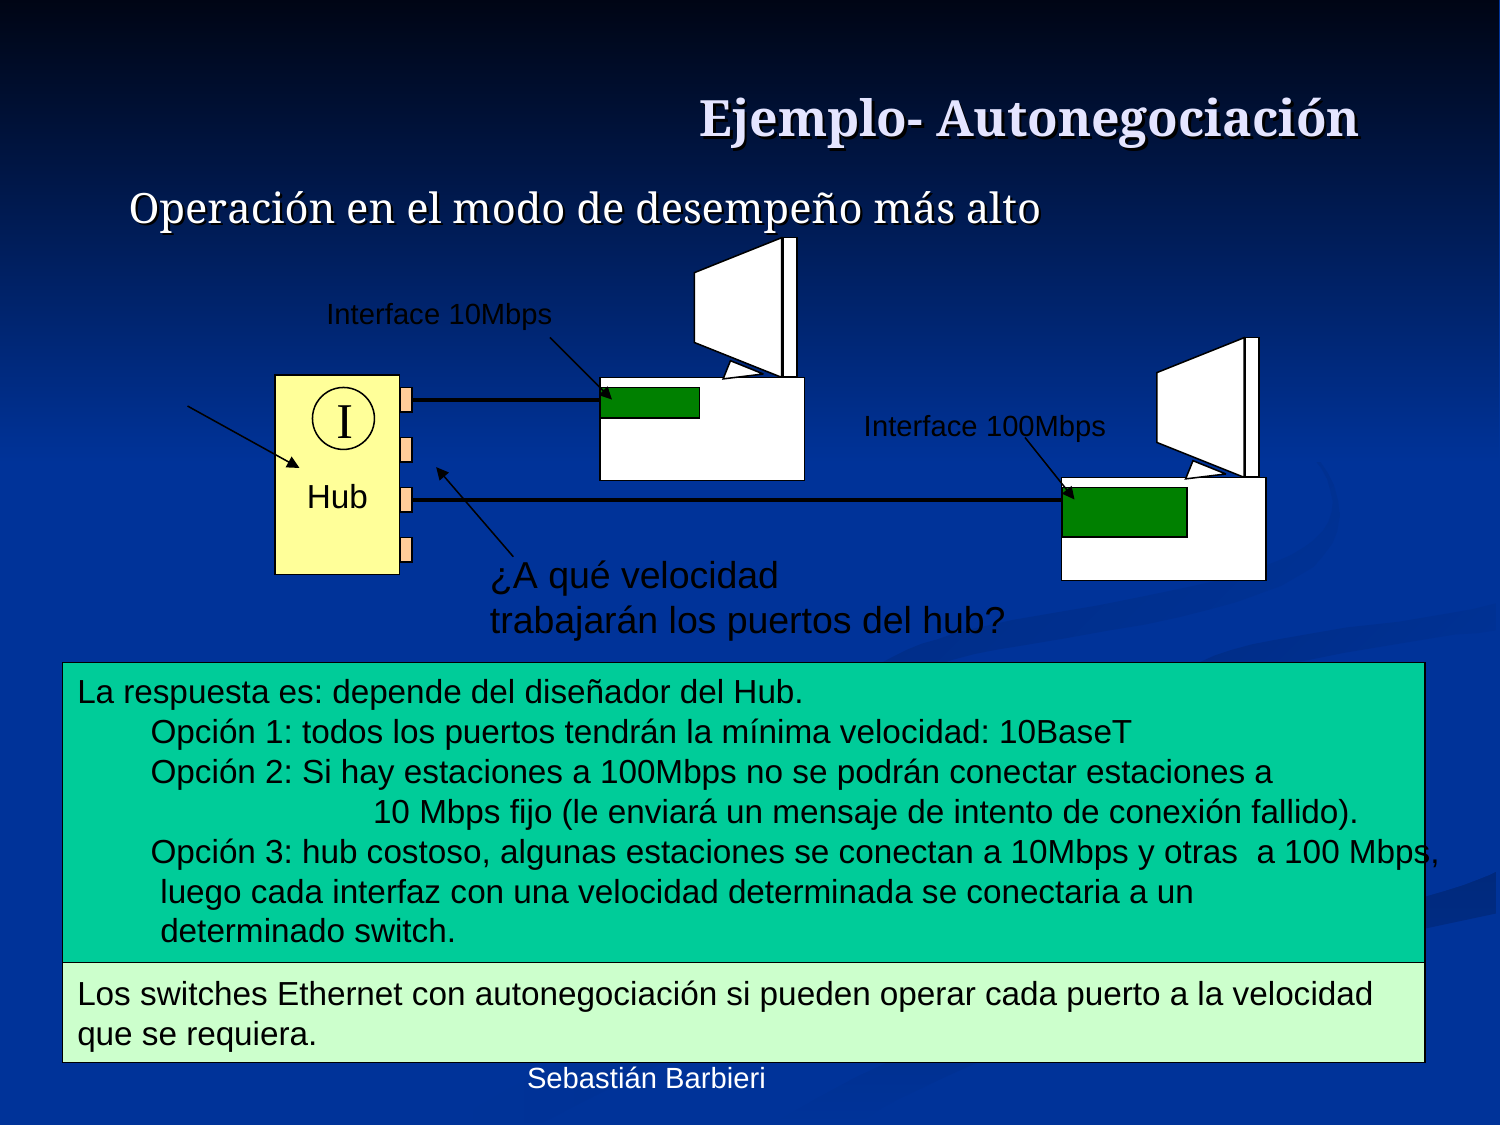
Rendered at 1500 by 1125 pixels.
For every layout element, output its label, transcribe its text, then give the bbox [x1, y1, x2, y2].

text_box Interface 10Mbps [311, 287, 568, 338]
text_box [399, 537, 412, 562]
text_box Los switches Ethernet con autonegociación si pueden operar cada puerto a la velocidad que se requiera. [62, 962, 1426, 1063]
text_box [599, 237, 805, 481]
text_box Interface 100Mbps [849, 399, 1122, 451]
text_box [399, 437, 412, 462]
title Ejemplo- Autonegociación [99, 50, 1375, 188]
text_box Hub [275, 375, 400, 575]
text_box La respuesta es: depende del diseñador del Hub. Opción 1: todos los puertos tendrán la mínima velocidad: 10BaseT Opción 2: Si hay estaciones a 100Mbps no se podrán conectar estaciones a 10 Mbps fijo (le enviará un mensaje de intento de conexión fallido). Opción 3: hub costoso, algunas estaciones se conectan a 10Mbps y otras a 100 Mbps, luego cada interfaz con una velocidad determinada se conectaria a un determinado switch. [62, 662, 1426, 962]
list Operación en el modo de desempeño más alto [112, 174, 1388, 305]
text_box ¿A qué velocidad trabajarán los puertos del hub? [475, 543, 1021, 649]
text_box [399, 487, 412, 512]
text_box [1061, 337, 1266, 581]
text_box [399, 387, 412, 412]
text_box I [312, 387, 375, 450]
